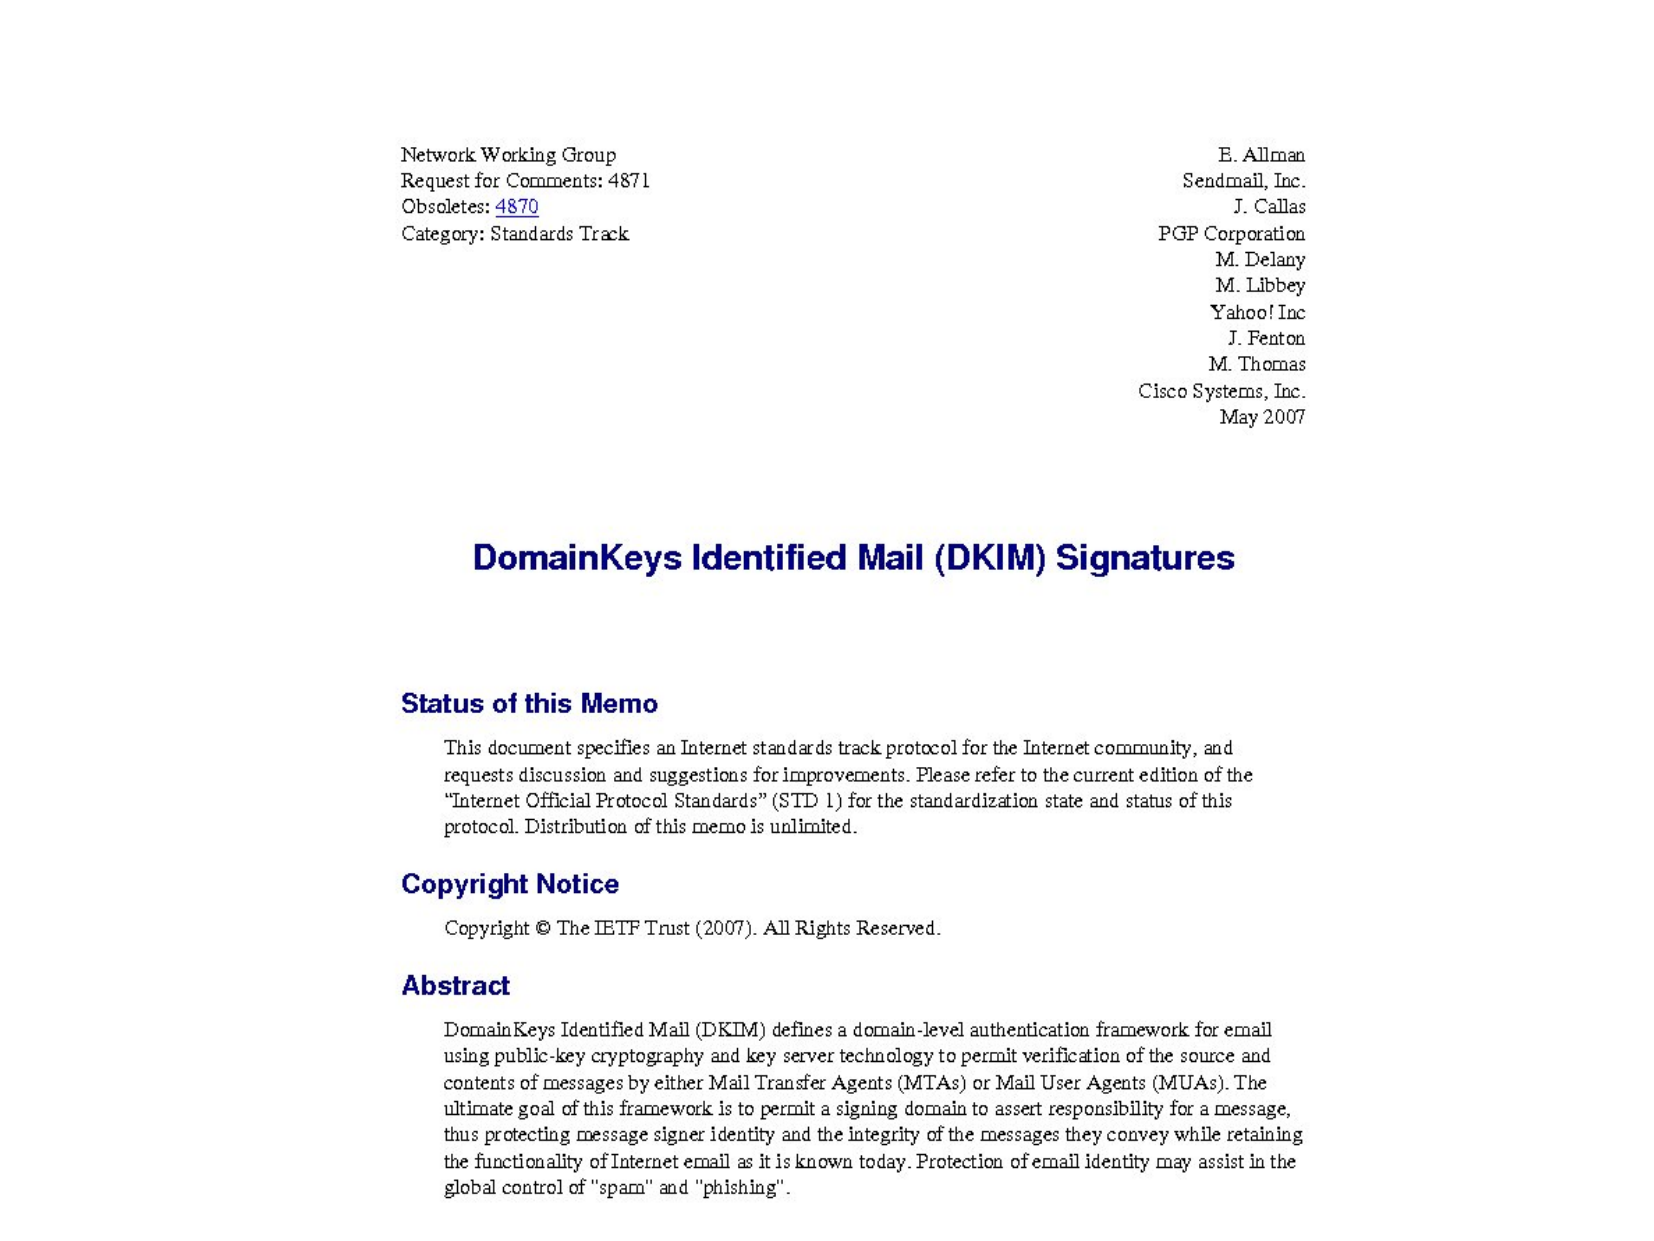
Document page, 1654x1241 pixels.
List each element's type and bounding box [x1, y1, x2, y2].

picture [262, 0, 1446, 1241]
